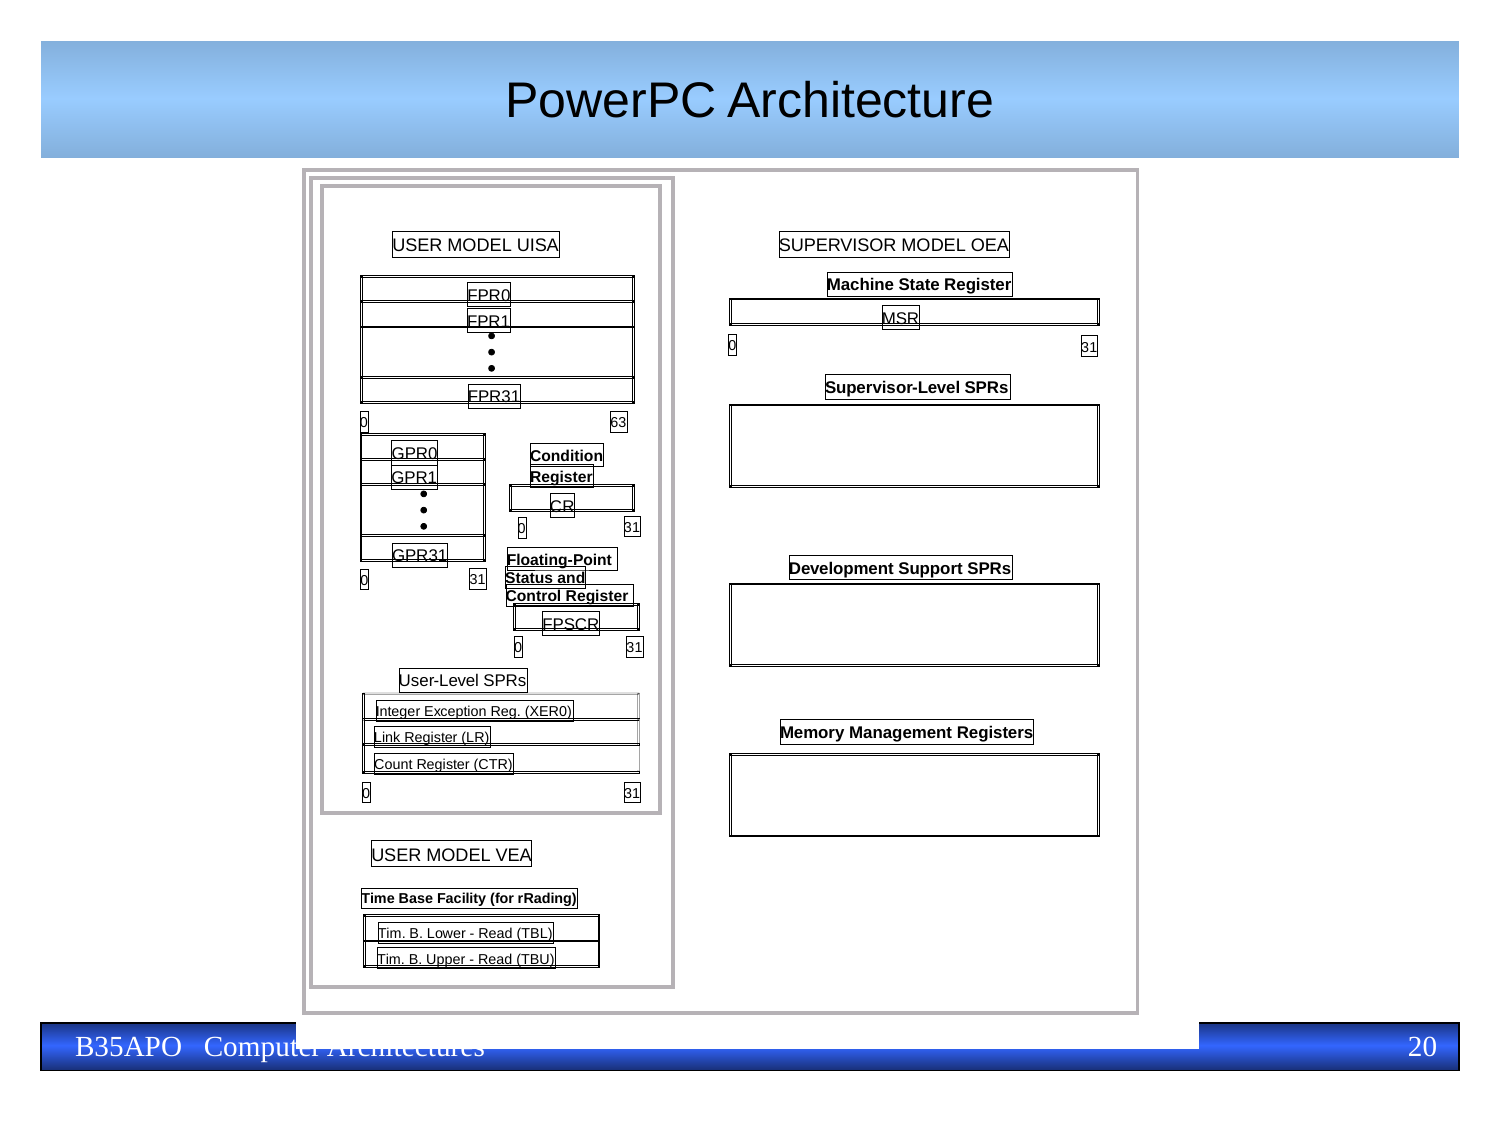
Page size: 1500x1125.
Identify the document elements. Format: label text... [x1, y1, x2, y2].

title PowerPC Architecture [41, 41, 1459, 158]
chart [295, 160, 1199, 1049]
